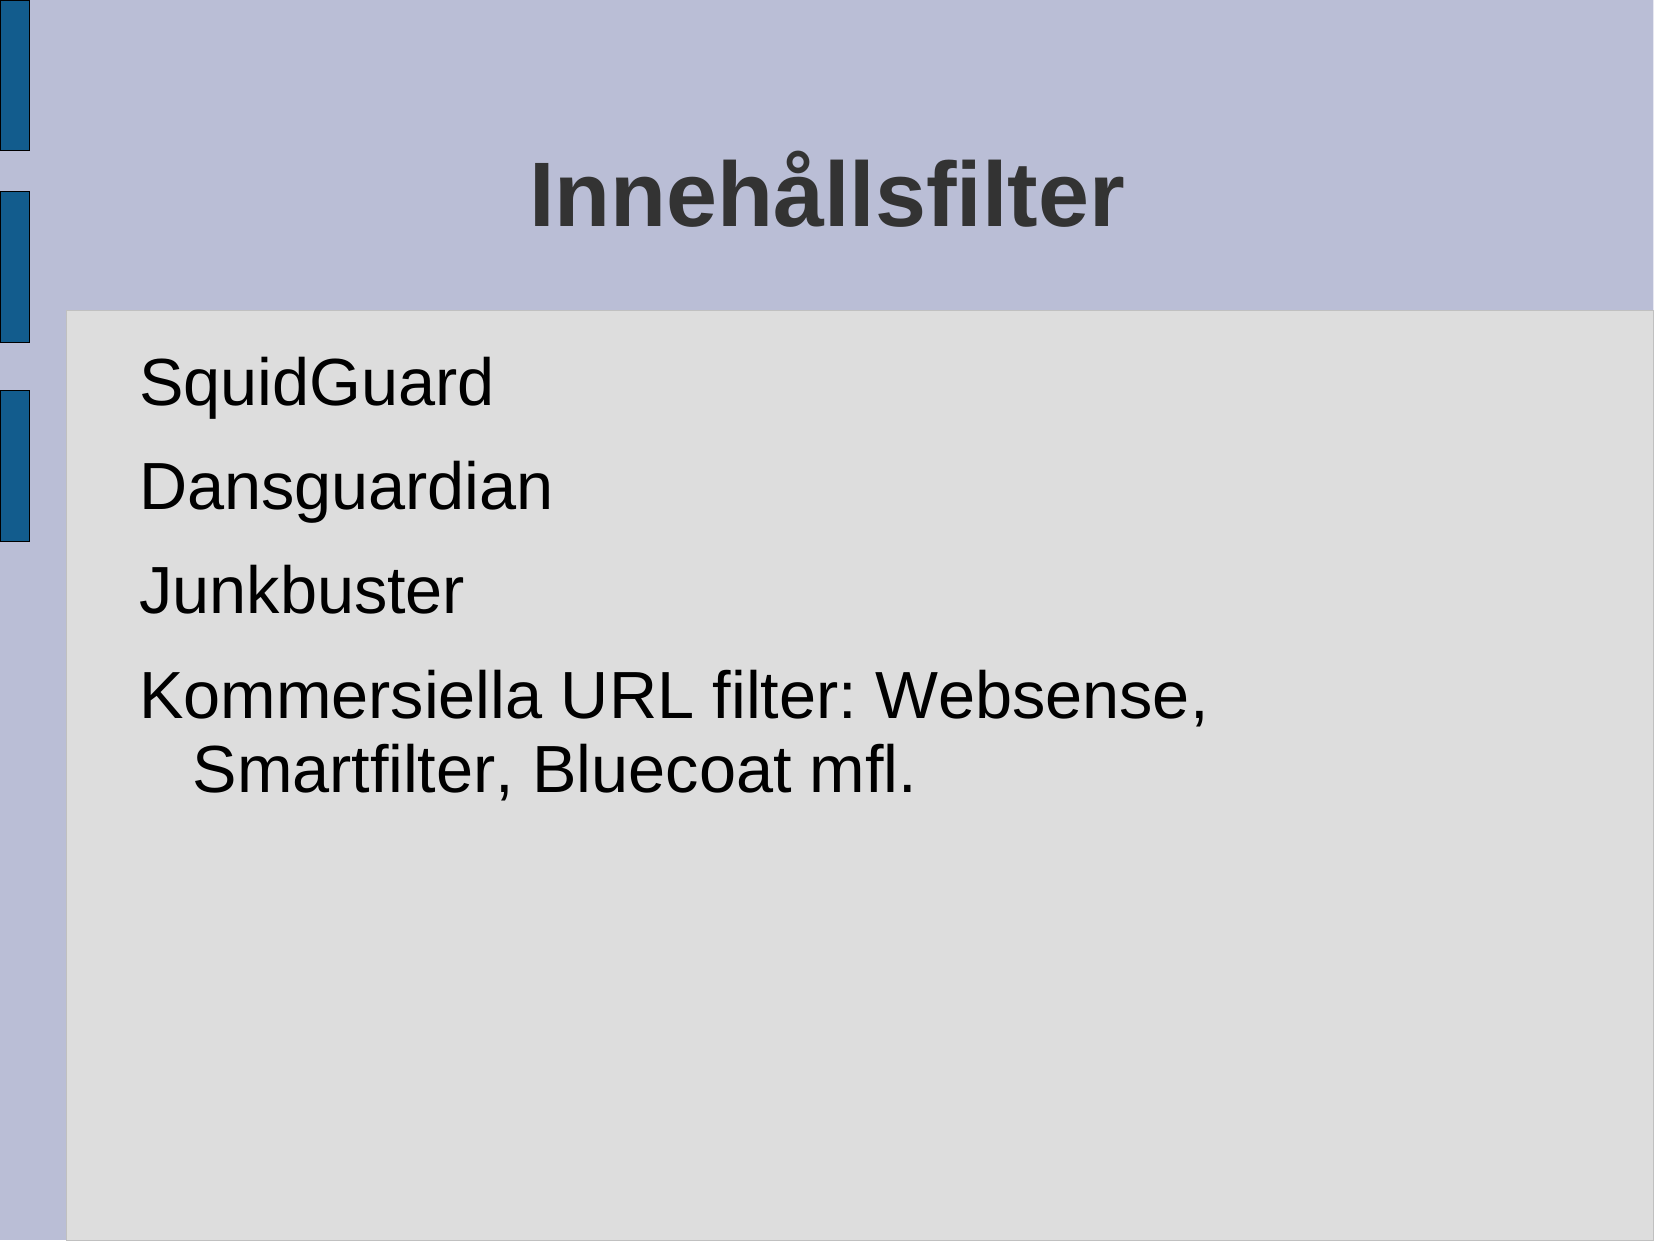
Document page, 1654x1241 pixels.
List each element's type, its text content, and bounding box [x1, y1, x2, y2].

title Innehållsfilter [121, 98, 1534, 291]
list SquidGuard Dansguardian Junkbuster Kommersiella URL filter: Websense, Smartfilter, Bluecoat mfl. [121, 344, 1534, 1112]
